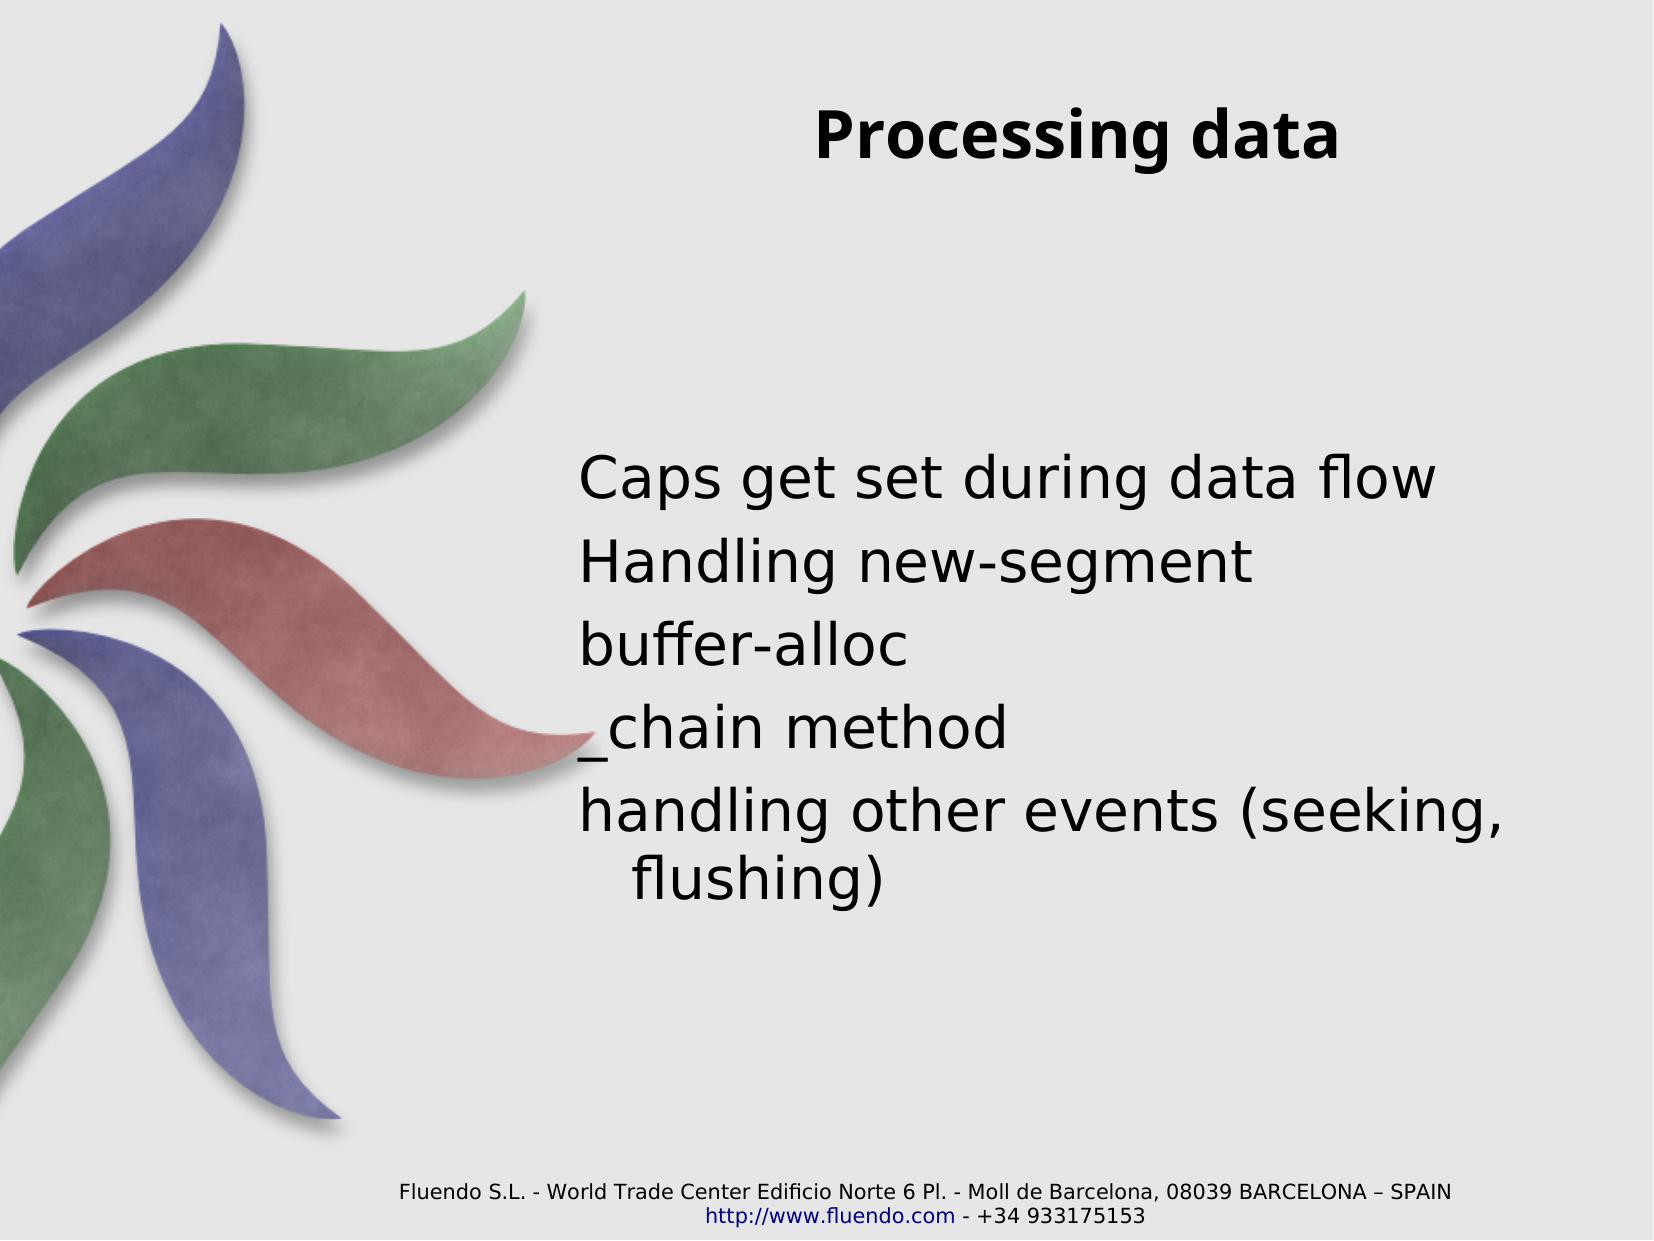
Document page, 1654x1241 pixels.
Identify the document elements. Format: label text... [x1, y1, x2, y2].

list Caps get set during data flow Handling new-segment buffer-alloc _chain method handling other events (seeking, flushing) [561, 236, 1595, 1123]
title Processing data [561, 59, 1595, 207]
picture [0, 1, 602, 1241]
picture [597, 1189, 602, 1198]
